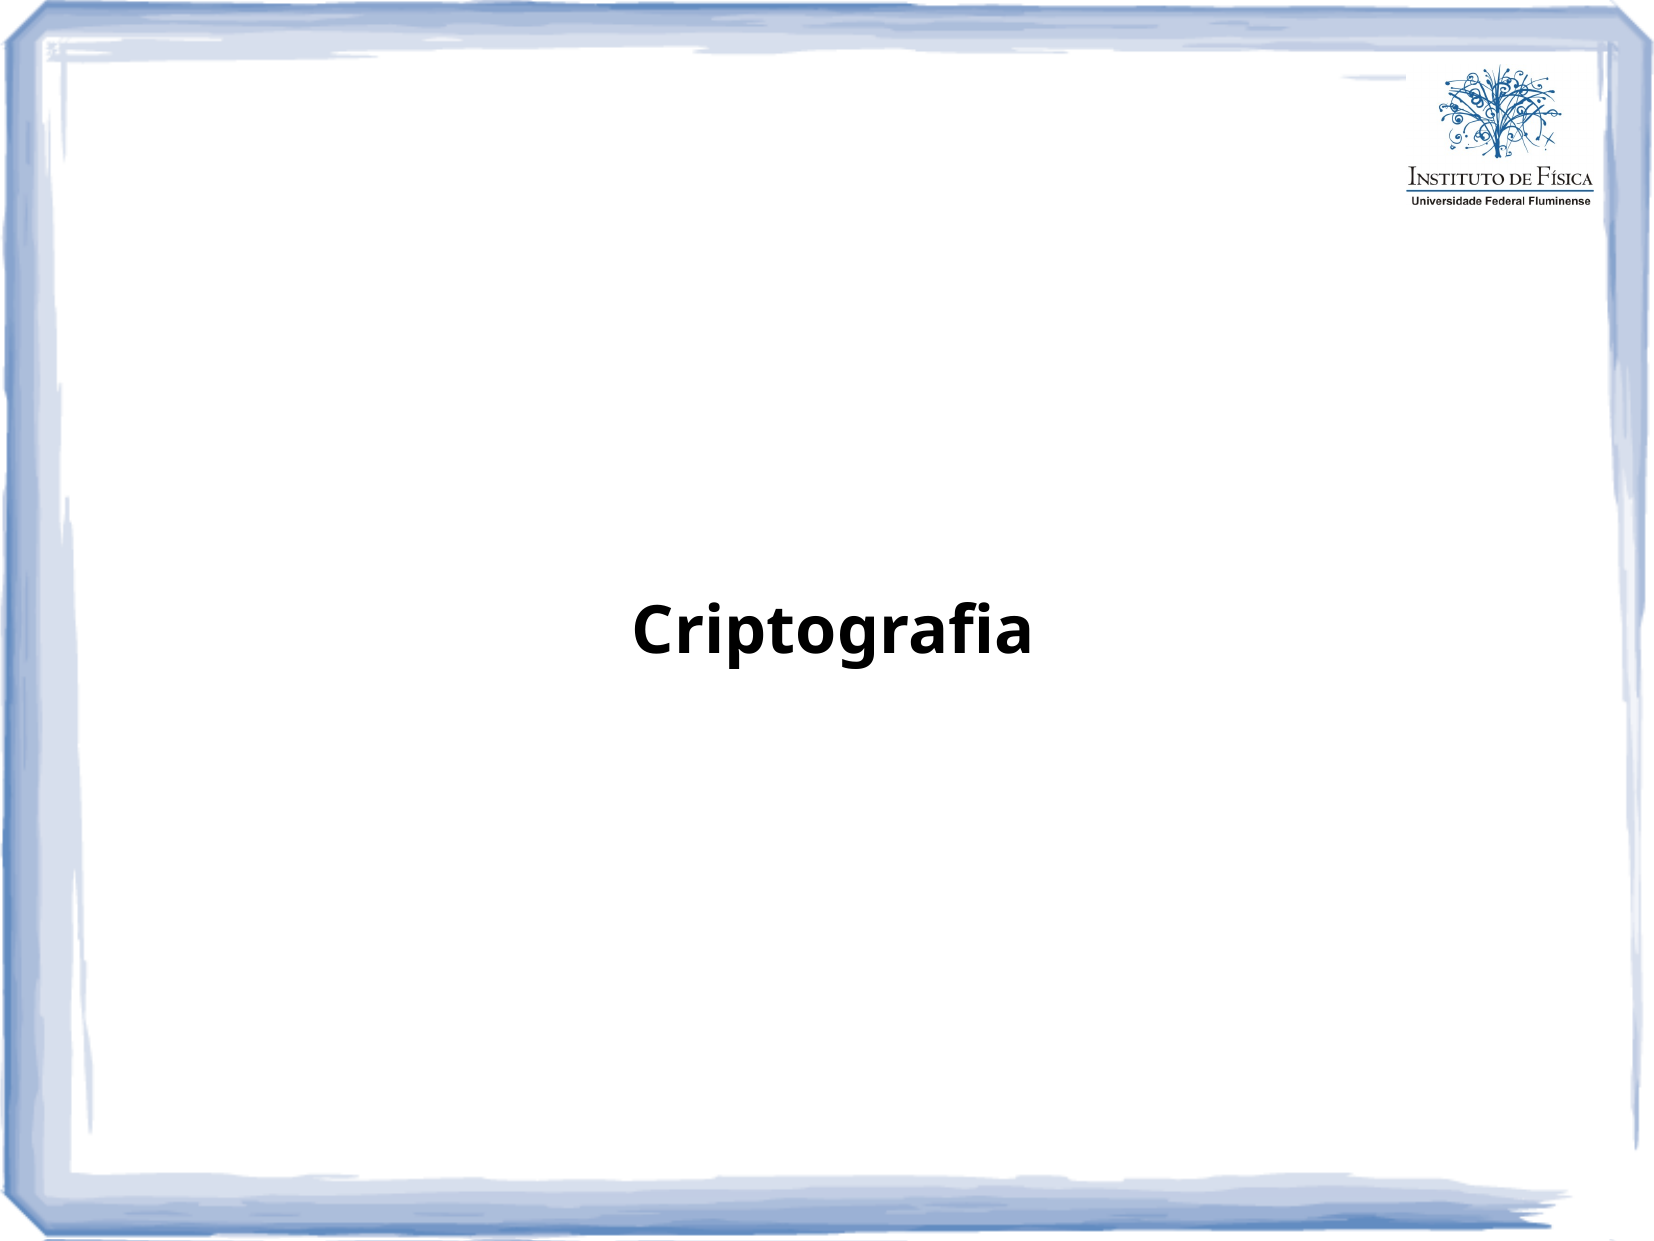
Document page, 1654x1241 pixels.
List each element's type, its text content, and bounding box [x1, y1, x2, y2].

text_box Criptografia [617, 575, 1072, 667]
picture [0, 0, 1654, 1241]
